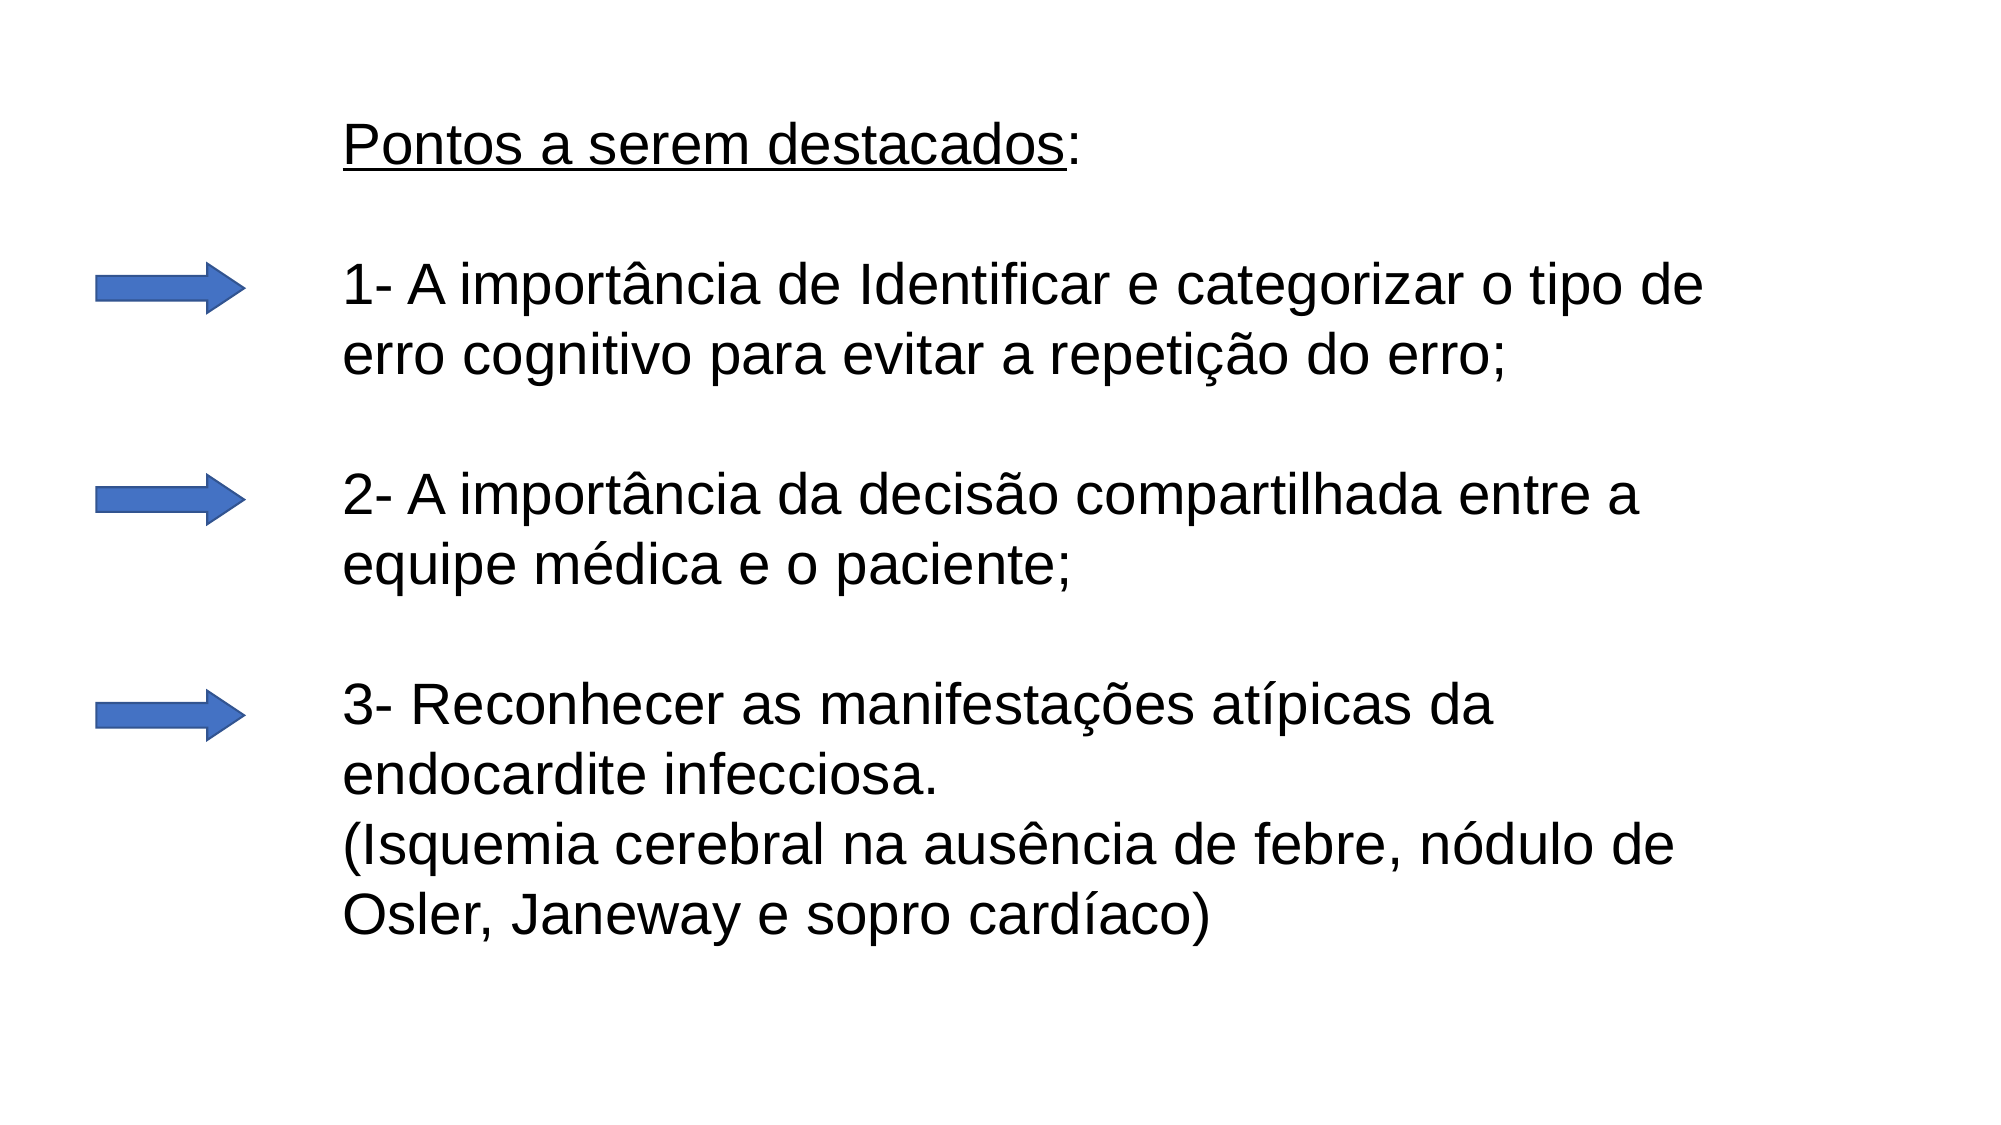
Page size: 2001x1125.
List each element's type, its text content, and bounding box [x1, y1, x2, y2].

text_box [96, 263, 245, 313]
text_box Pontos a serem destacados: 1- A importância de Identificar e categorizar o tipo de erro cognitivo para evitar a repetição do erro; 2- A importância da decisão compartilhada entre a equipe médica e o paciente; 3- Reconhecer as manifestações atípicas da endocardite infecciosa. (Isquemia cerebral na ausência de febre, nódulo de Osler, Janeway e sopro cardíaco) [327, 98, 1739, 1024]
text_box [96, 474, 245, 525]
text_box [96, 690, 245, 740]
